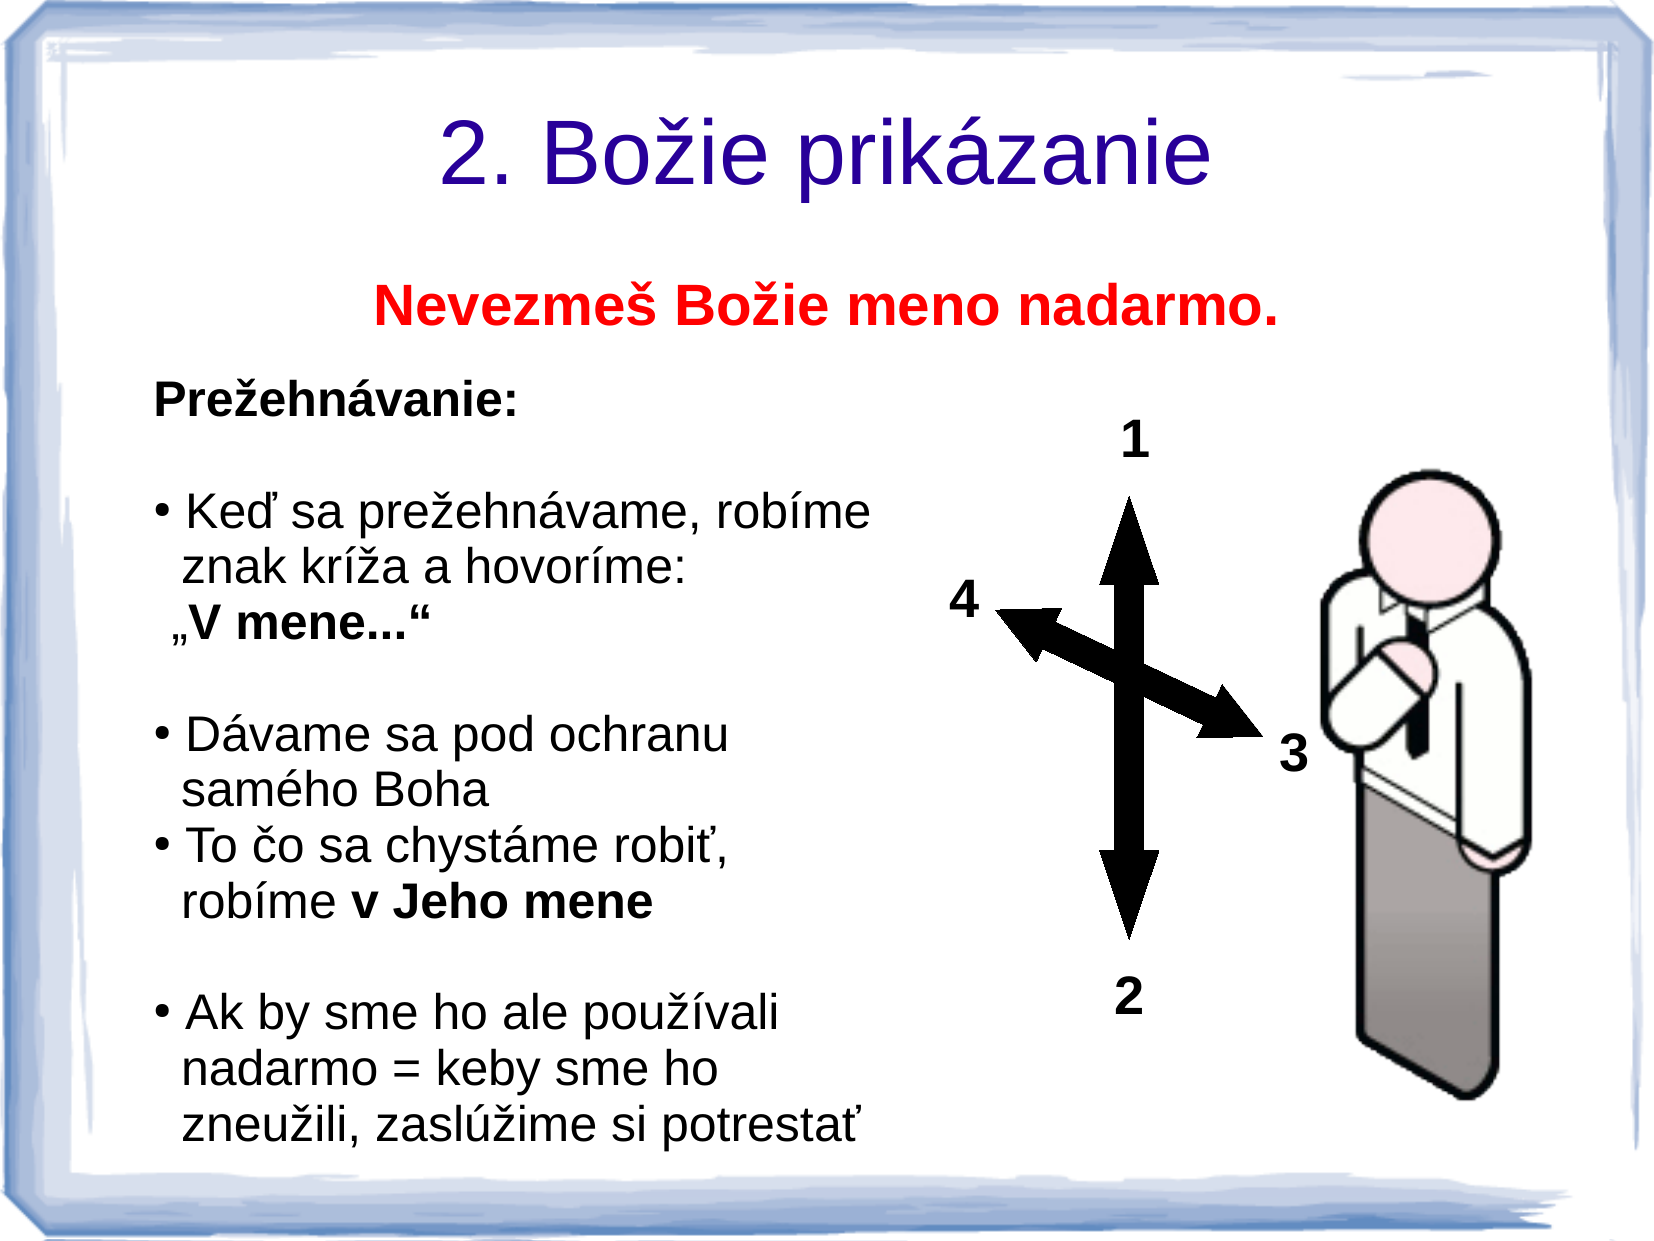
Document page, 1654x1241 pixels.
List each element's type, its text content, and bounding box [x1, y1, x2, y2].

text_box Nevezmeš Božie meno nadarmo. [118, 265, 1536, 346]
text_box Prežehnávanie: Keď sa prežehnávame, robíme znak kríža a hovoríme: „V mene...“ Dávame sa pod ochranu samého Boha To čo sa chystáme robiť, robíme v Jeho mene Ak by sme ho ale používali nadarmo = keby sme ho zneužili, zaslúžime si potrestať [138, 364, 907, 1160]
text_box 1 [1105, 401, 1165, 477]
picture [0, 0, 1654, 1241]
title 2. Božie prikázanie [82, 49, 1571, 257]
text_box 3 [1265, 714, 1325, 790]
text_box 2 [1099, 958, 1159, 1034]
text_box 4 [934, 561, 1023, 637]
text_box [1016, 496, 1263, 940]
